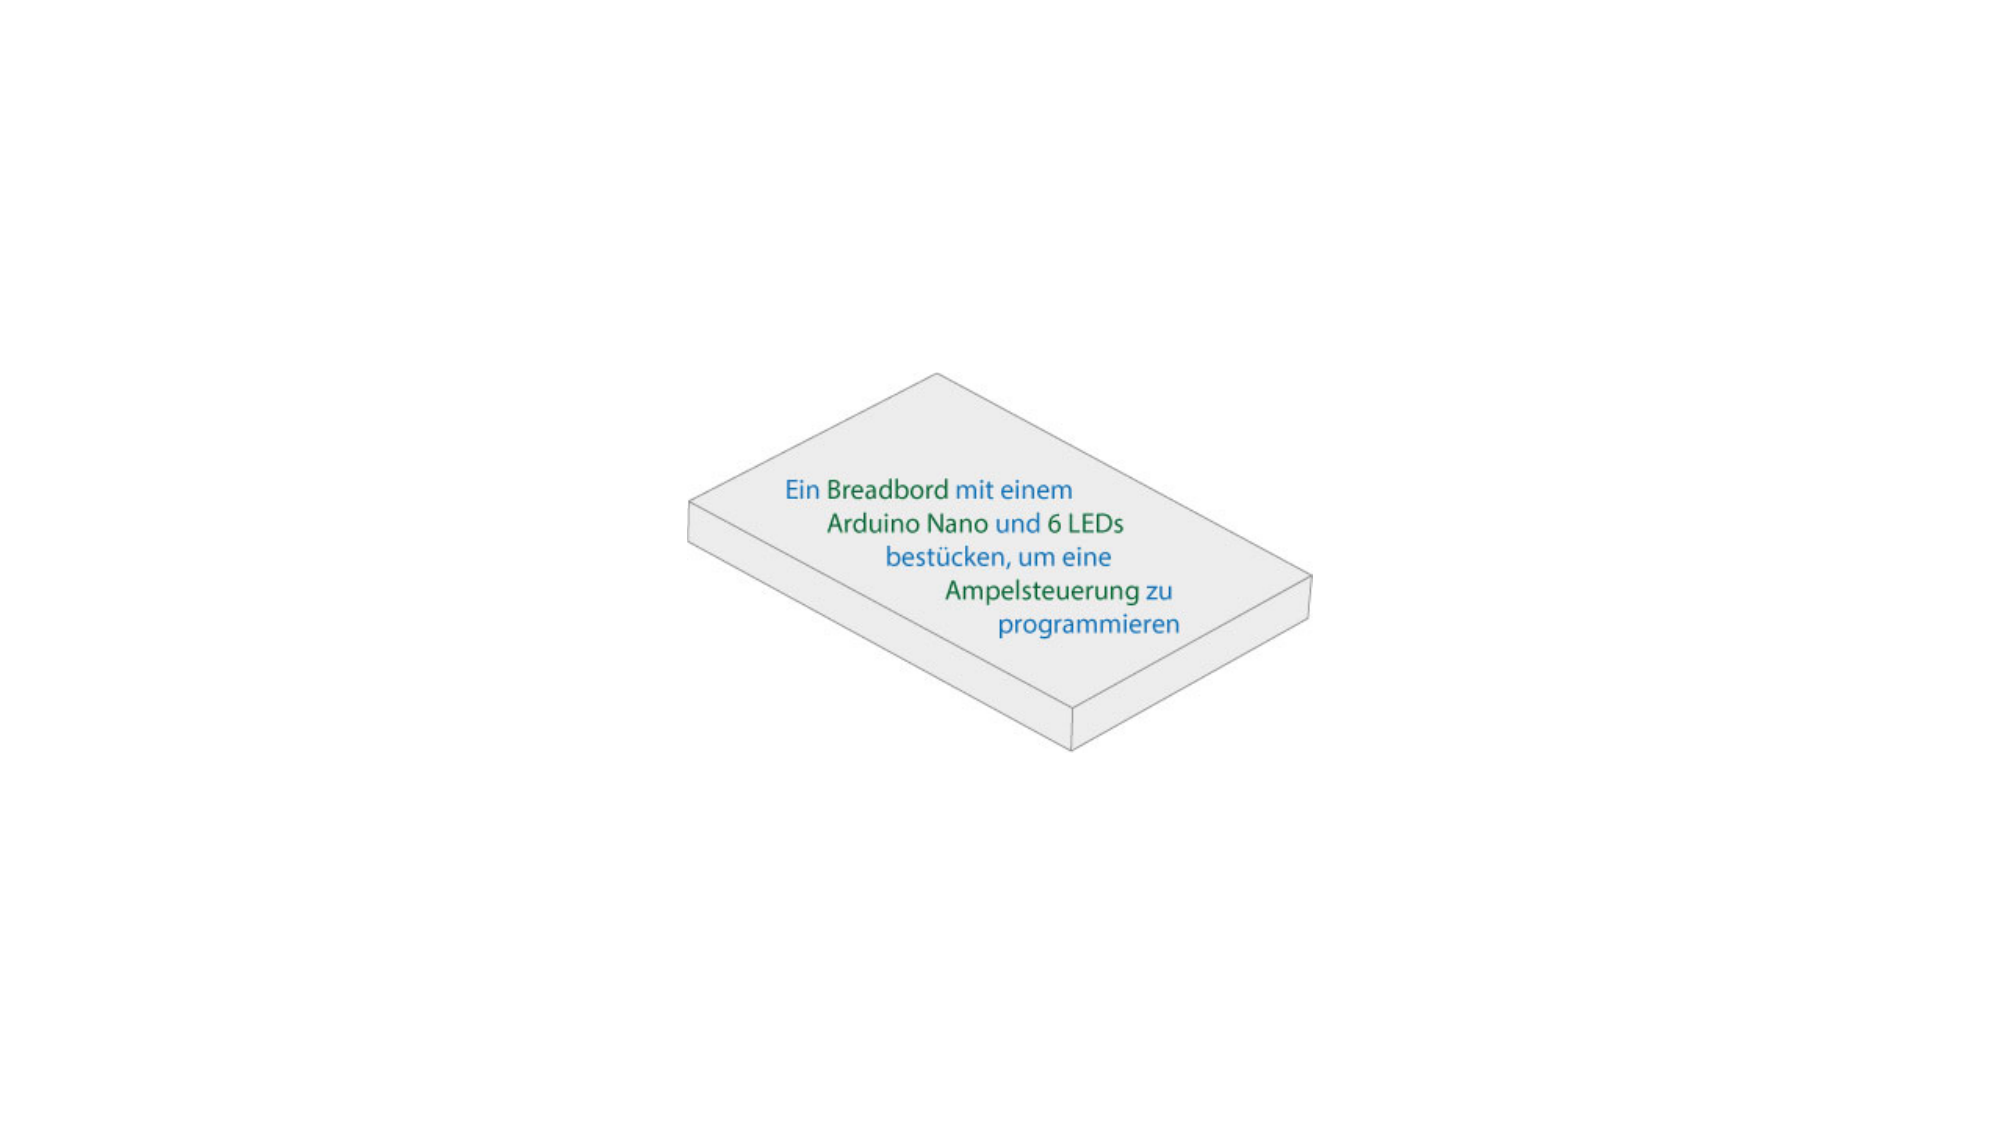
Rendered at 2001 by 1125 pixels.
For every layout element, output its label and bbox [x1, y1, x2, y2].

picture [687, 372, 1313, 753]
